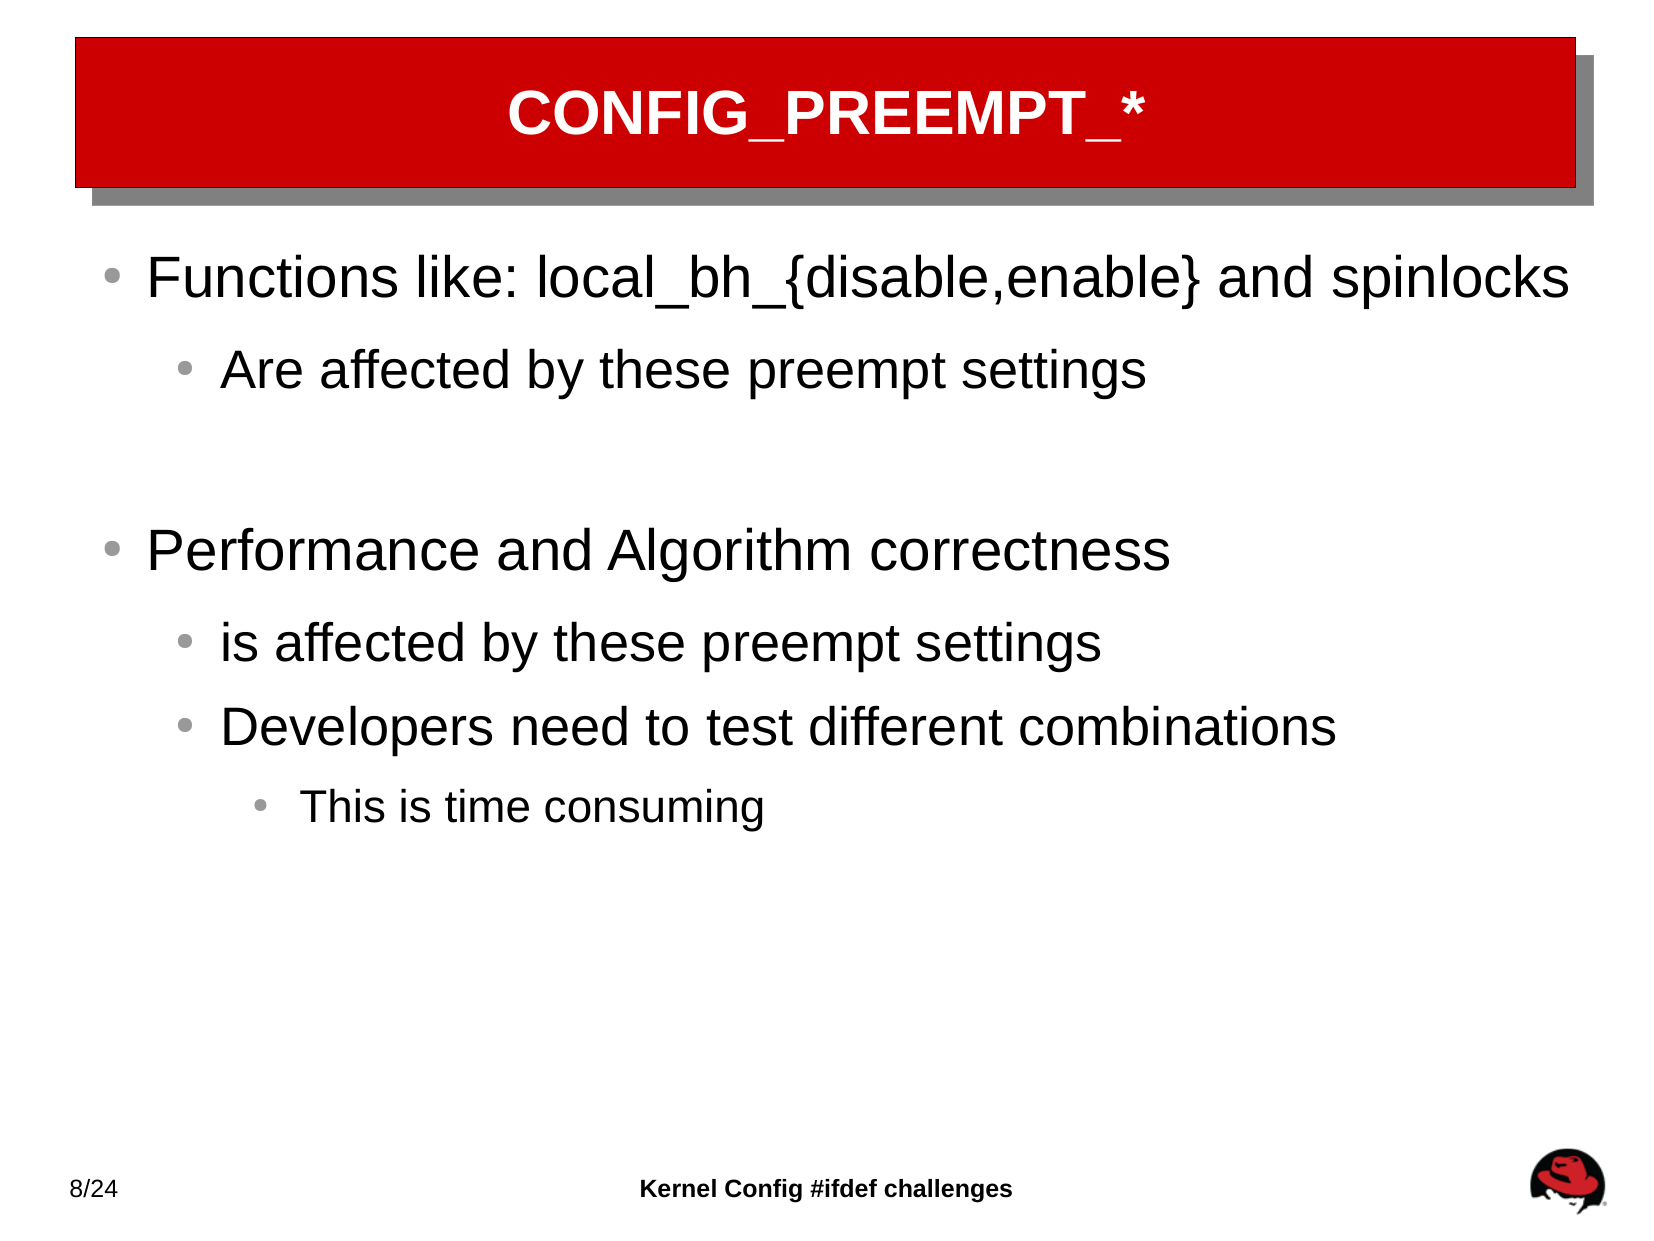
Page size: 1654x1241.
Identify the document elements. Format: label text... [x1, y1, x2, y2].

picture [1529, 1146, 1613, 1224]
list Functions like: local_bh_{disable,enable} and spinlocks Are affected by these preempt settings Performance and Algorithm correctness is affected by these preempt settings Developers need to test different combinations This is time consuming [86, 244, 1576, 1039]
title CONFIG_PREEMPT_* [82, 37, 1571, 188]
